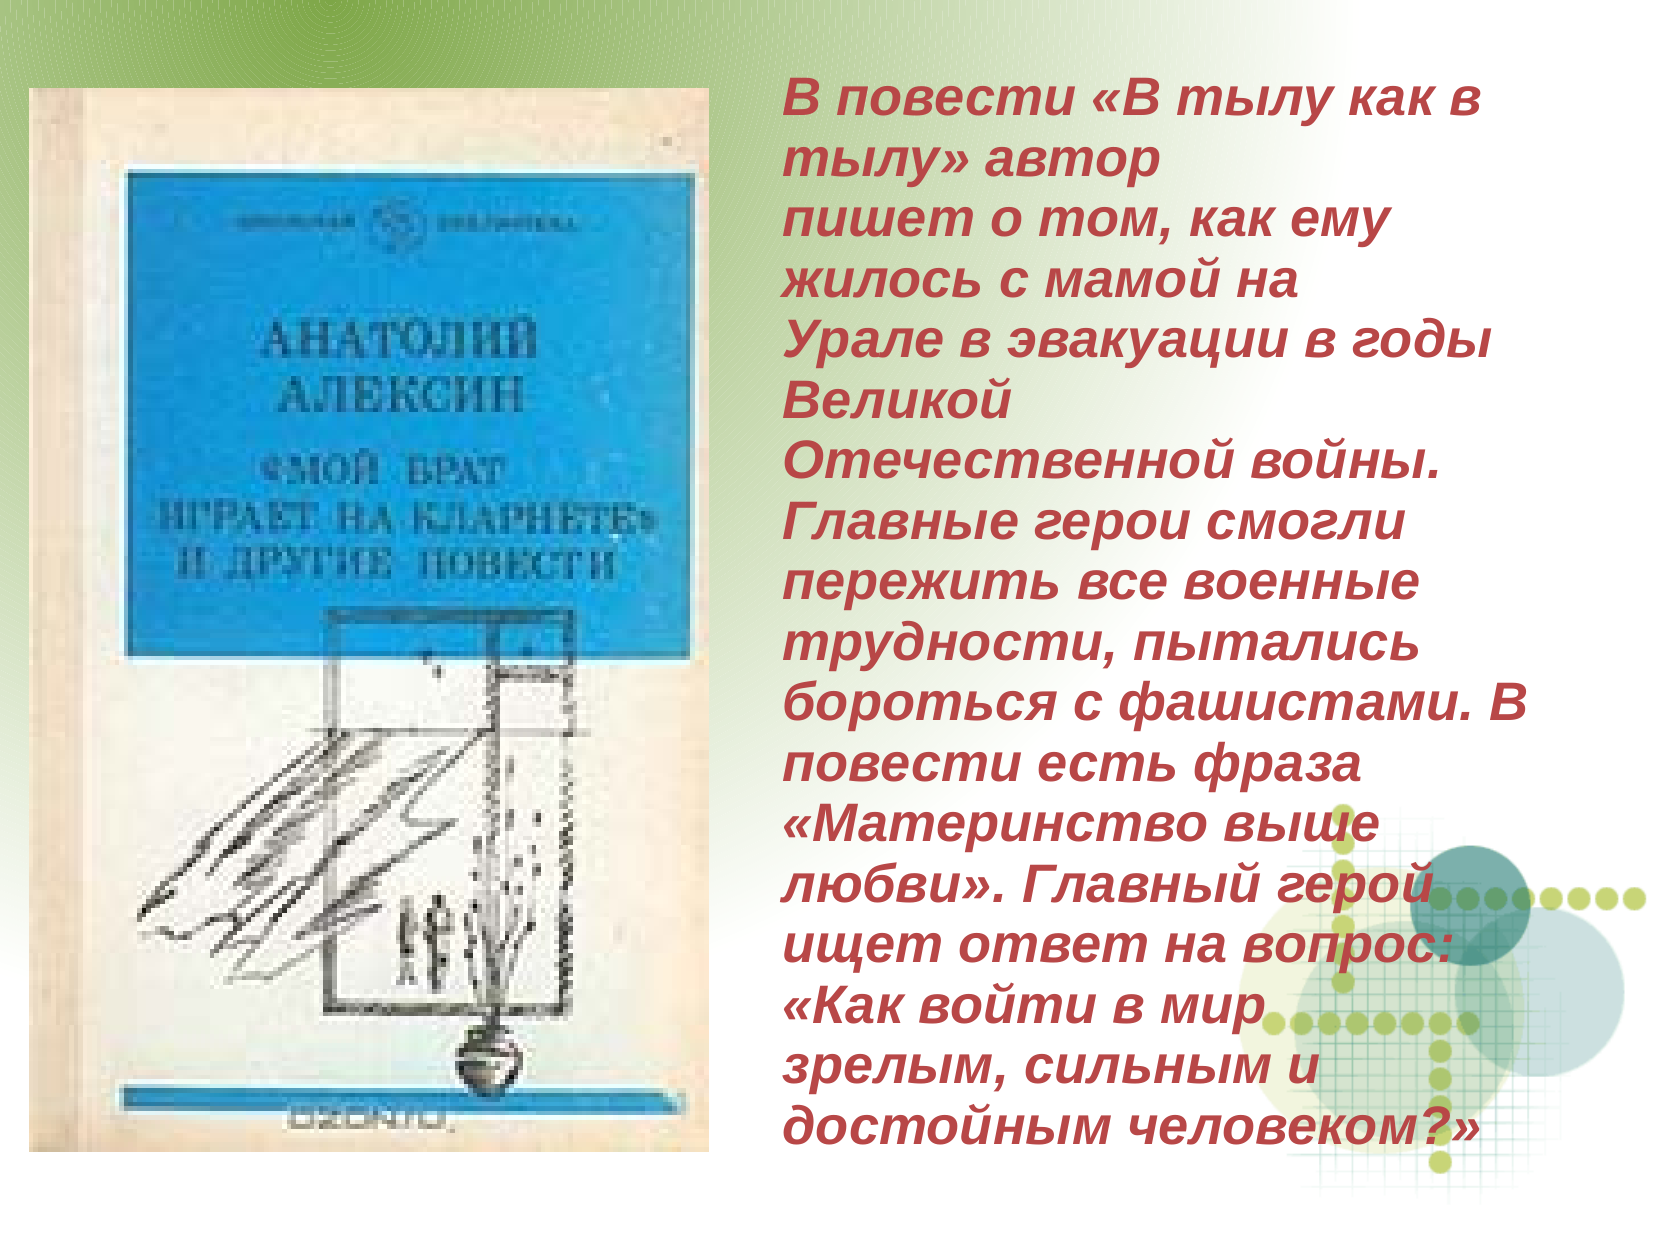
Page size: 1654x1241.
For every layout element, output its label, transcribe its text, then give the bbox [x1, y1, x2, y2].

picture [1565, 792, 1654, 1211]
picture [29, 88, 709, 1152]
text_box В повести «В тылу как в тылу» автор пишет о том, как ему жилось с мамой на Урале в эвакуации в годы Великой Отечественной войны. Главные герои смогли пережить все военные трудности, пытались бороться с фашистами. В повести есть фраза «Материнство выше любви». Главный герой ищет ответ на вопрос: «Как войти в мир зрелым, сильным и достойным человеком?» [767, 59, 1565, 1211]
